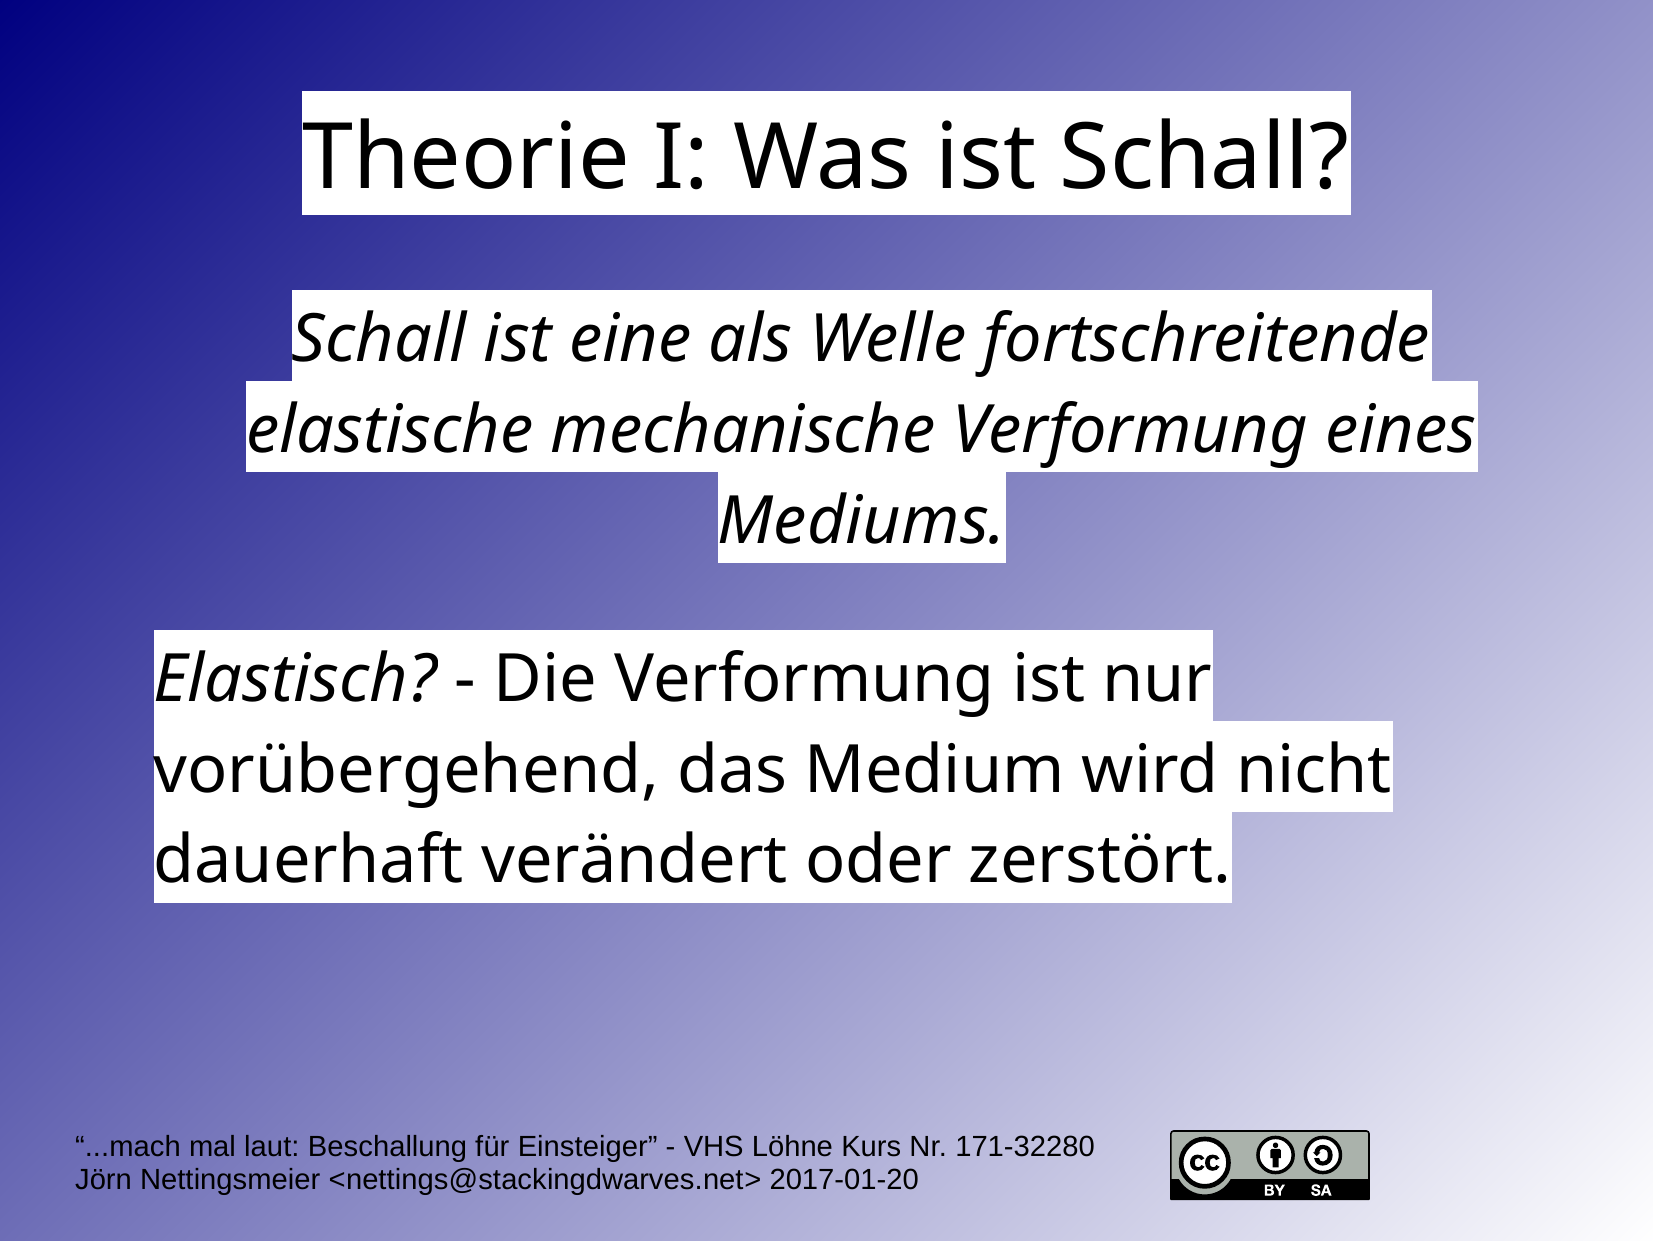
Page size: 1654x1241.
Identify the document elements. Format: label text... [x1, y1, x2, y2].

title Theorie I: Was ist Schall? [82, 49, 1571, 257]
list Elastisch? - Die Verformung ist nur vorübergehend, das Medium wird nicht dauerhaft verändert oder zerstört. [82, 630, 1571, 1010]
list Schall ist eine als Welle fortschreitende elastische mechanische Verformung eines Mediums. [82, 290, 1571, 586]
